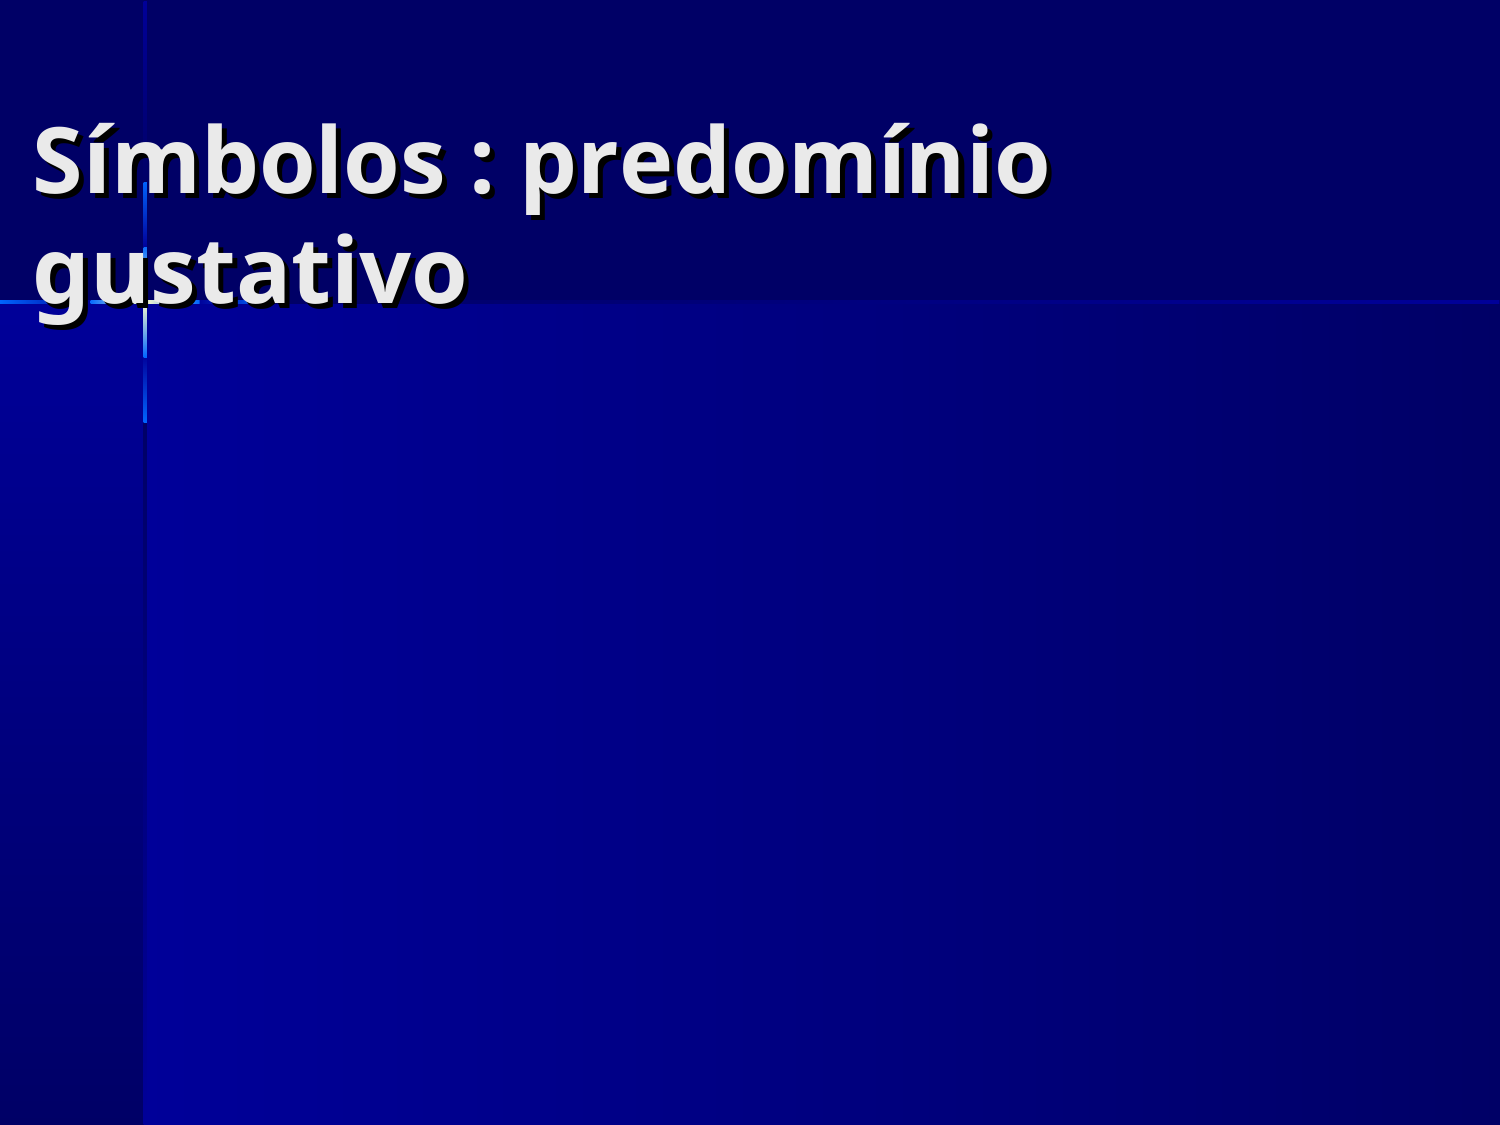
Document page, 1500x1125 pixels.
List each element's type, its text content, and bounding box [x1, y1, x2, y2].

title Símbolos : predomínio gustativo [17, 49, 1500, 374]
